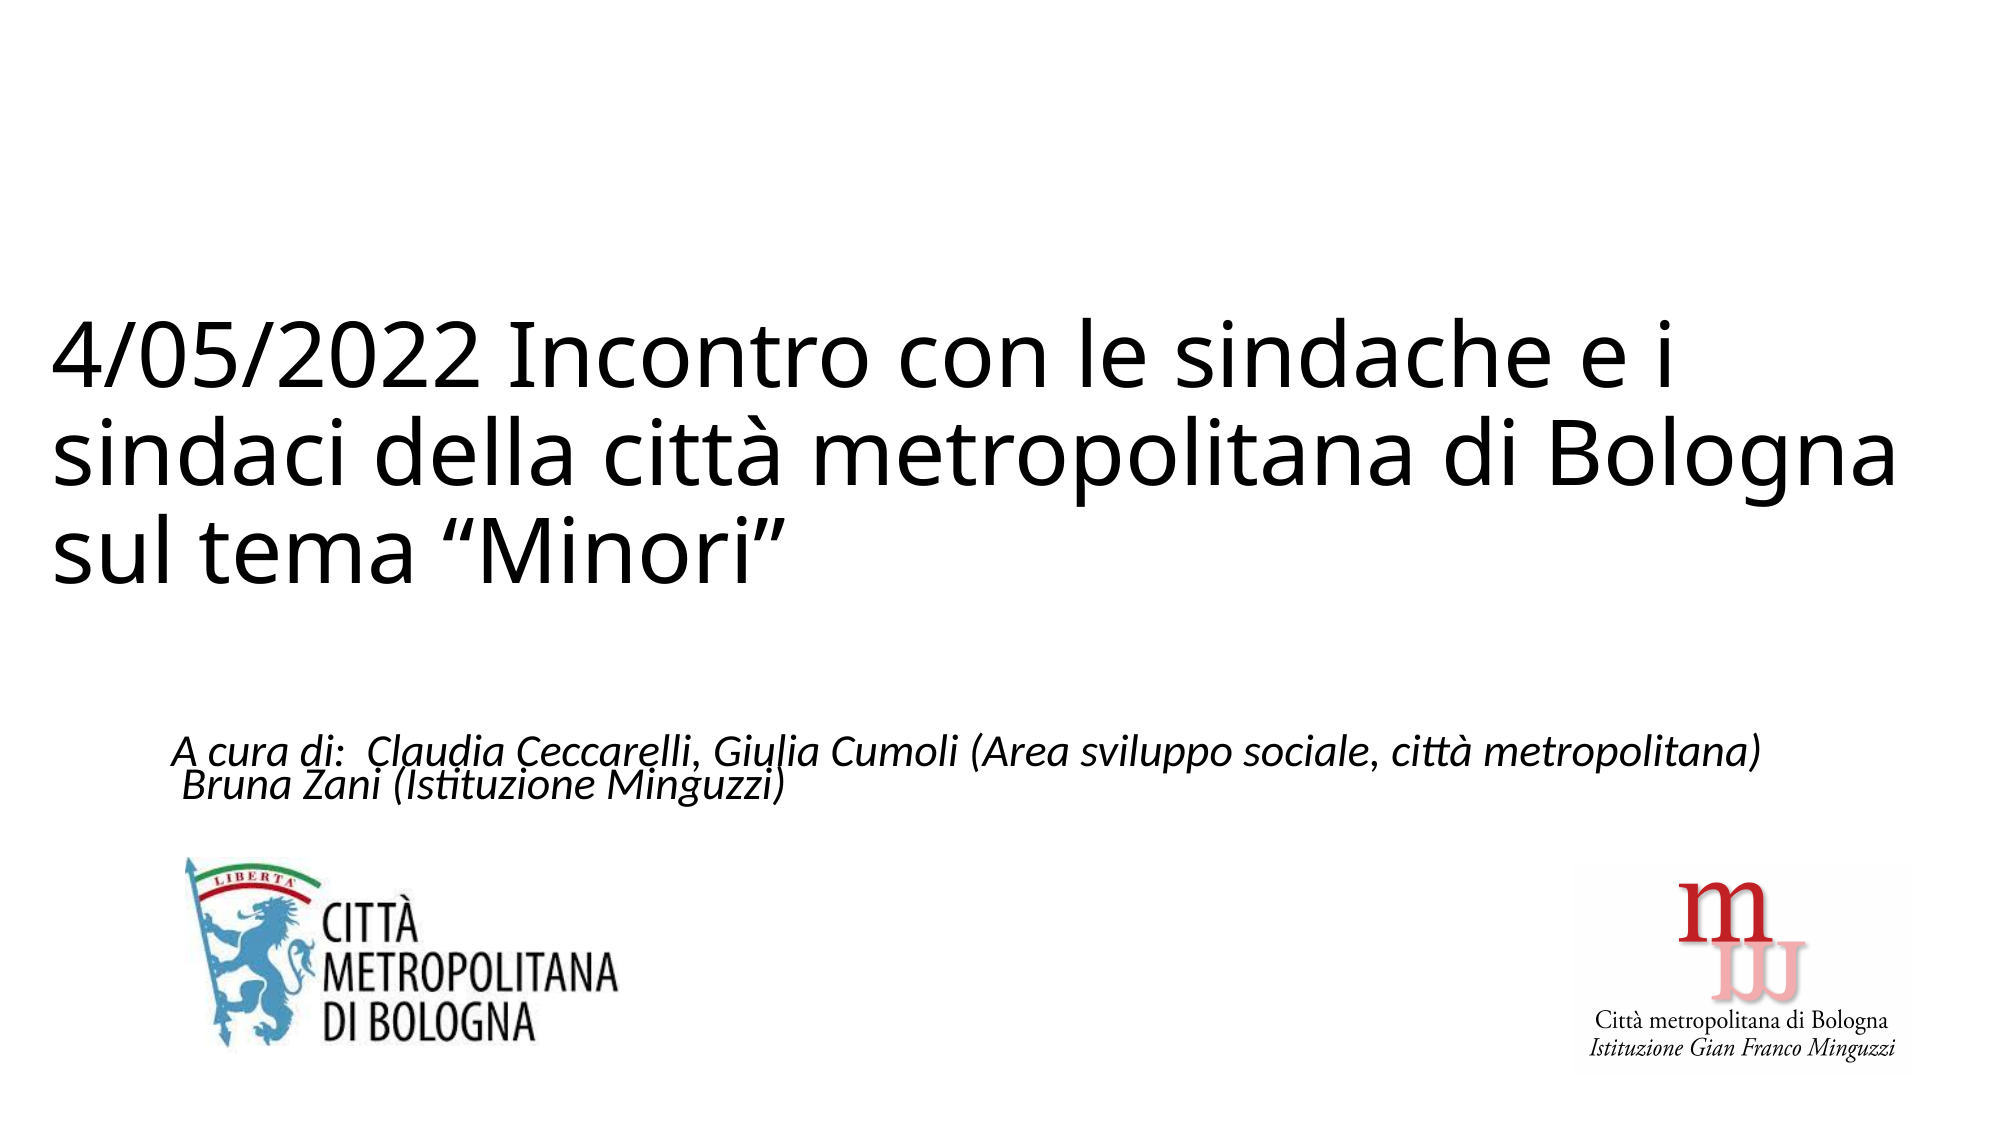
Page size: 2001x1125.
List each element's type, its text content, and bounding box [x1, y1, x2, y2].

title 4/05/2022 Incontro con le sindache e i sindaci della città metropolitana di Bologna sul tema “Minori” [31, 289, 1991, 654]
subtitle A cura di: Claudia Ceccarelli, Giulia Cumoli (Area sviluppo sociale, città metropolitana) Bruna Zani (Istituzione Minguzzi) [151, 720, 1833, 839]
picture [1572, 864, 1912, 1075]
picture [185, 857, 620, 1055]
